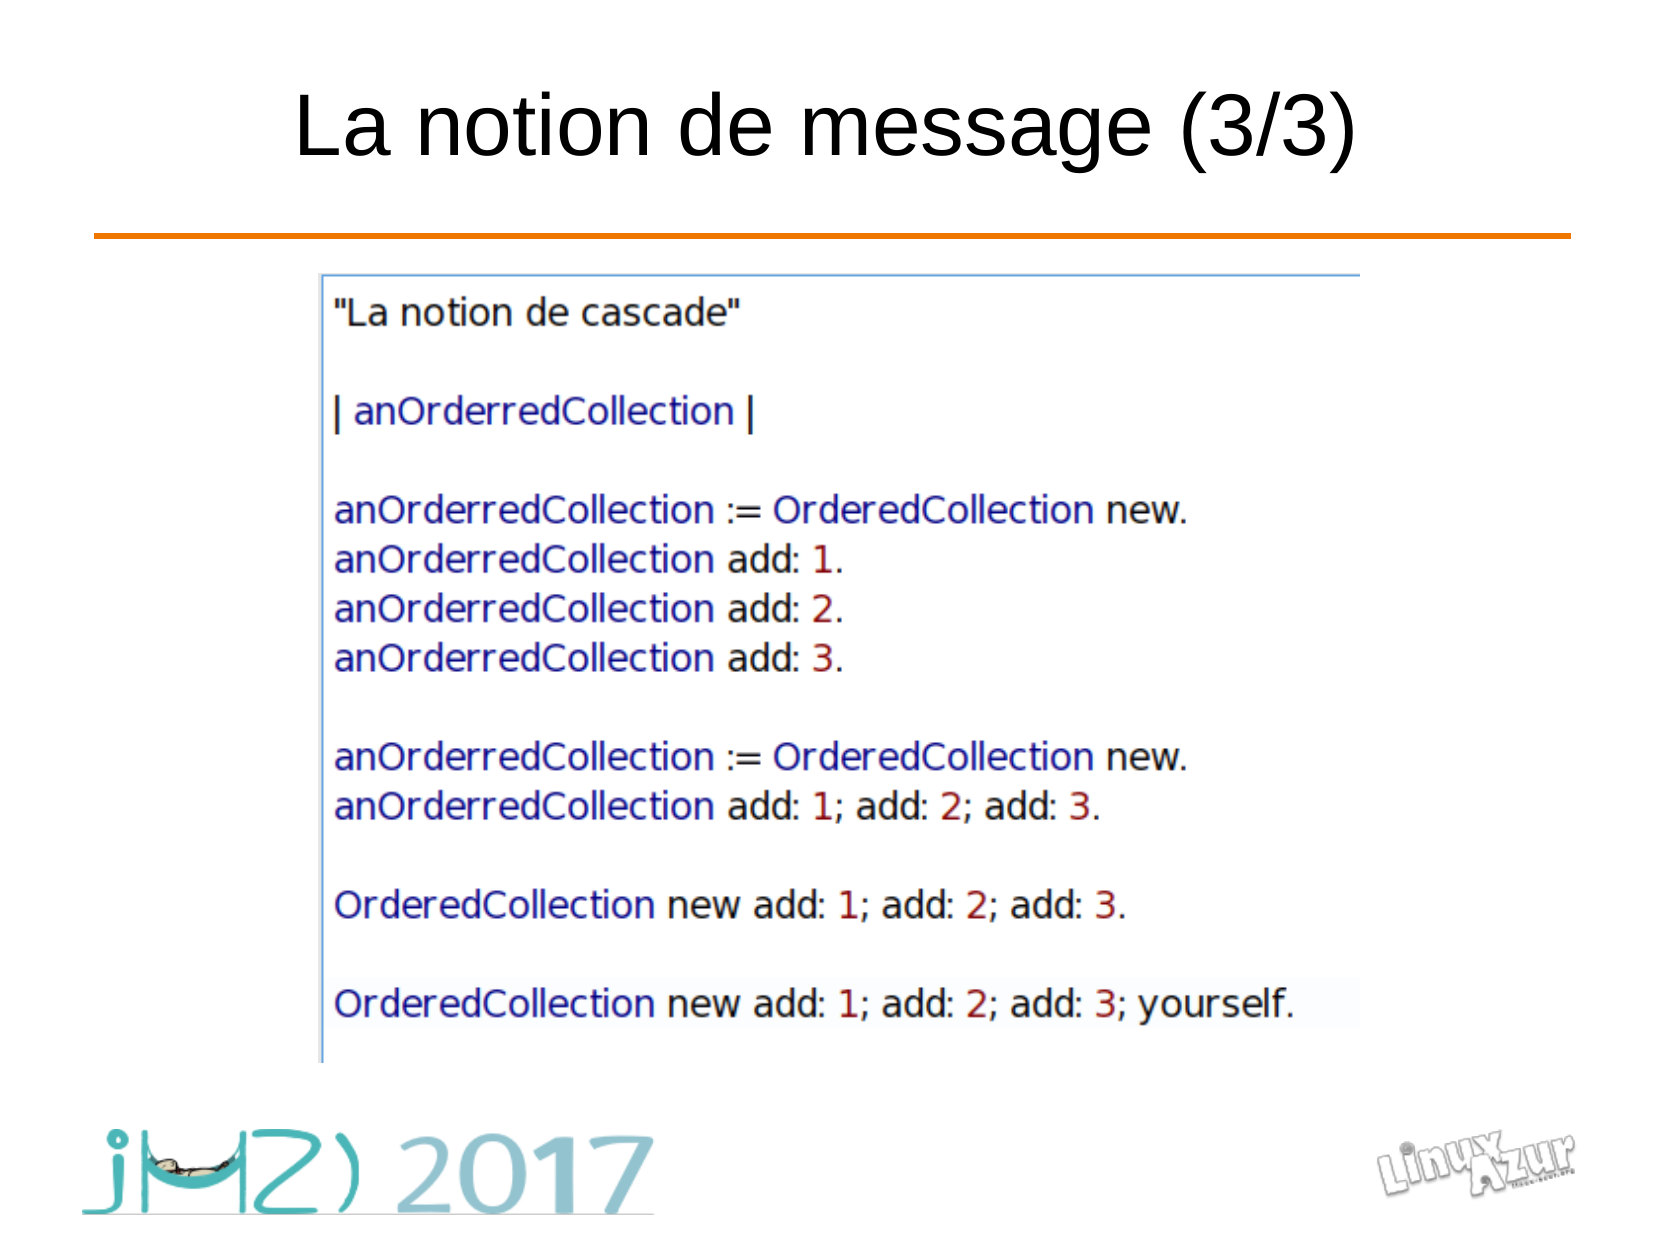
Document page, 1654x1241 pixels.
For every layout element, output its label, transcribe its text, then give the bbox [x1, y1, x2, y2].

title La notion de message (3/3) [82, 49, 1571, 201]
picture [318, 273, 1360, 1063]
picture [1346, 1115, 1600, 1211]
picture [82, 1129, 655, 1216]
